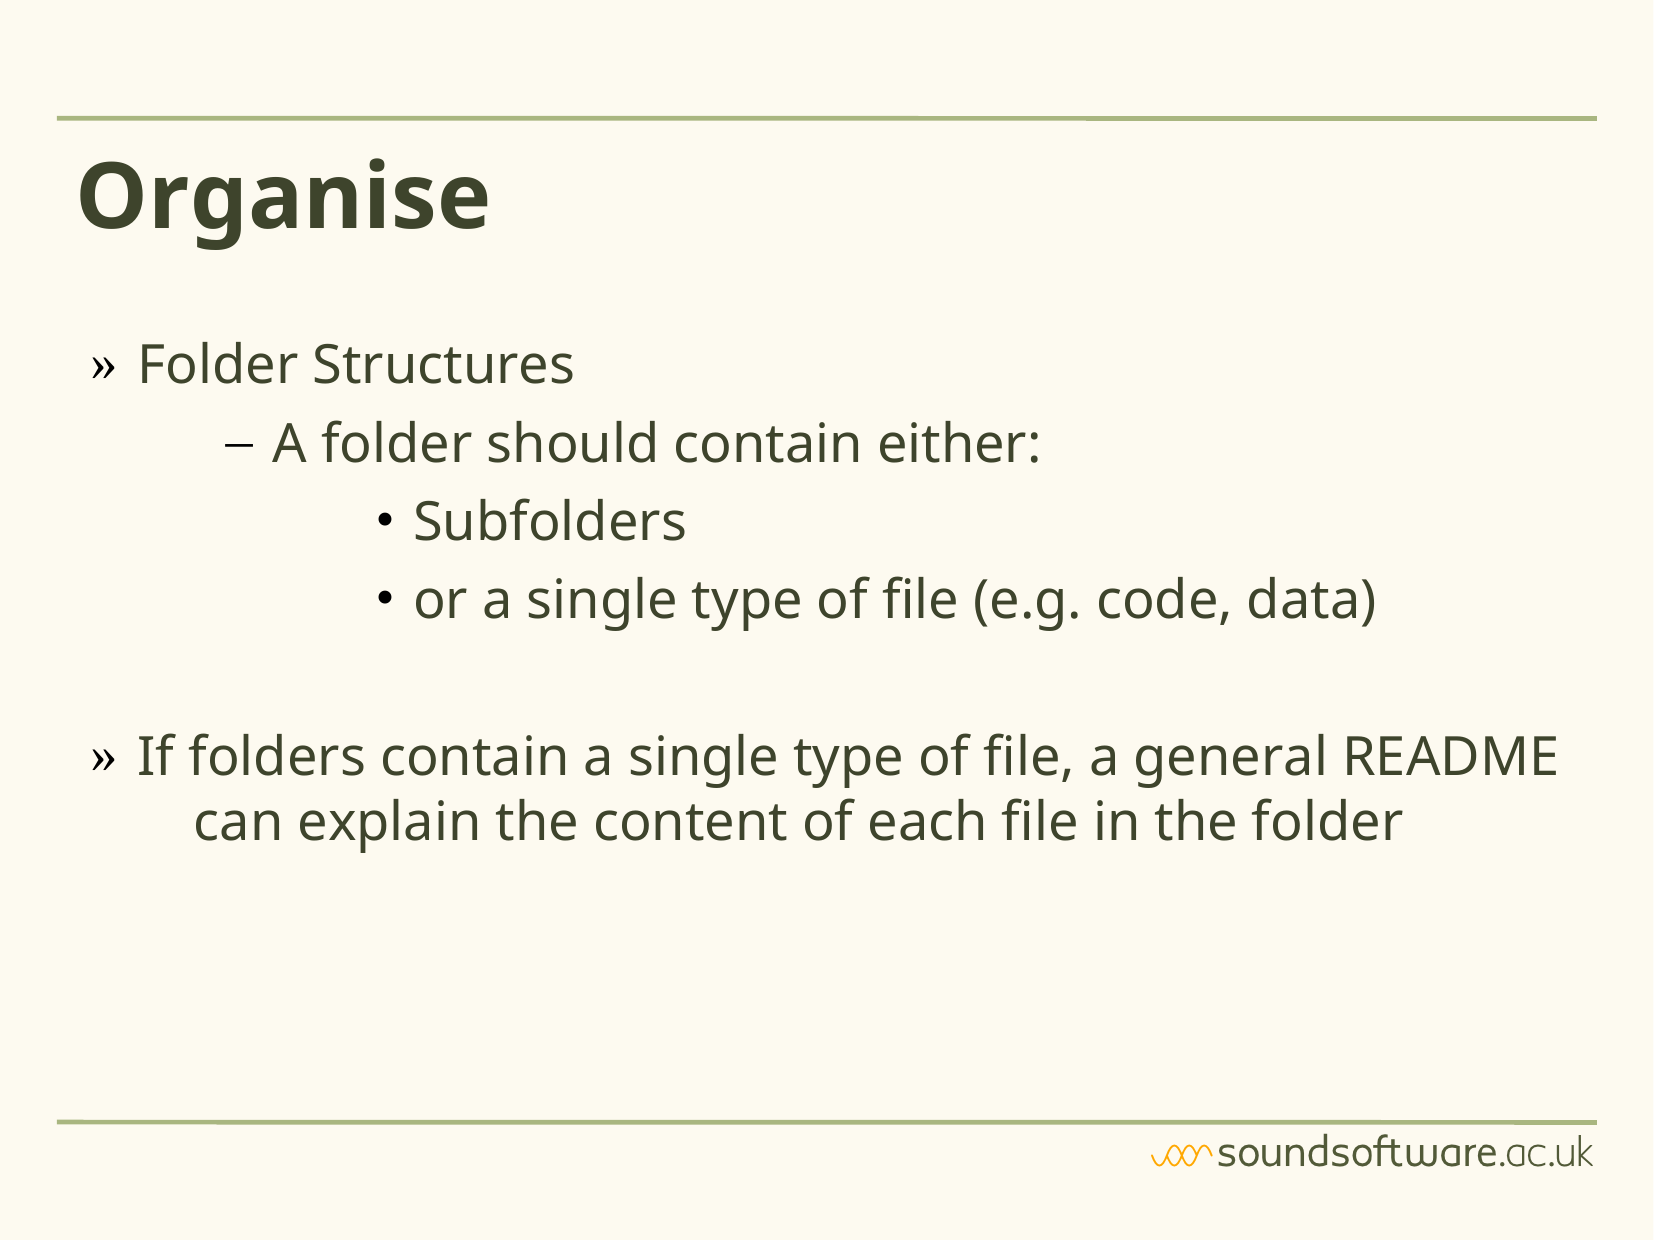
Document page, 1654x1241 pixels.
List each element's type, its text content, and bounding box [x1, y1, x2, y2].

list Folder Structures A folder should contain either: Subfolders or a single type of file (e.g. code, data) If folders contain a single type of file, a general README can explain the content of each file in the folder [59, 321, 1594, 1140]
picture [1151, 1140, 1593, 1167]
title Organise [59, 109, 1594, 274]
